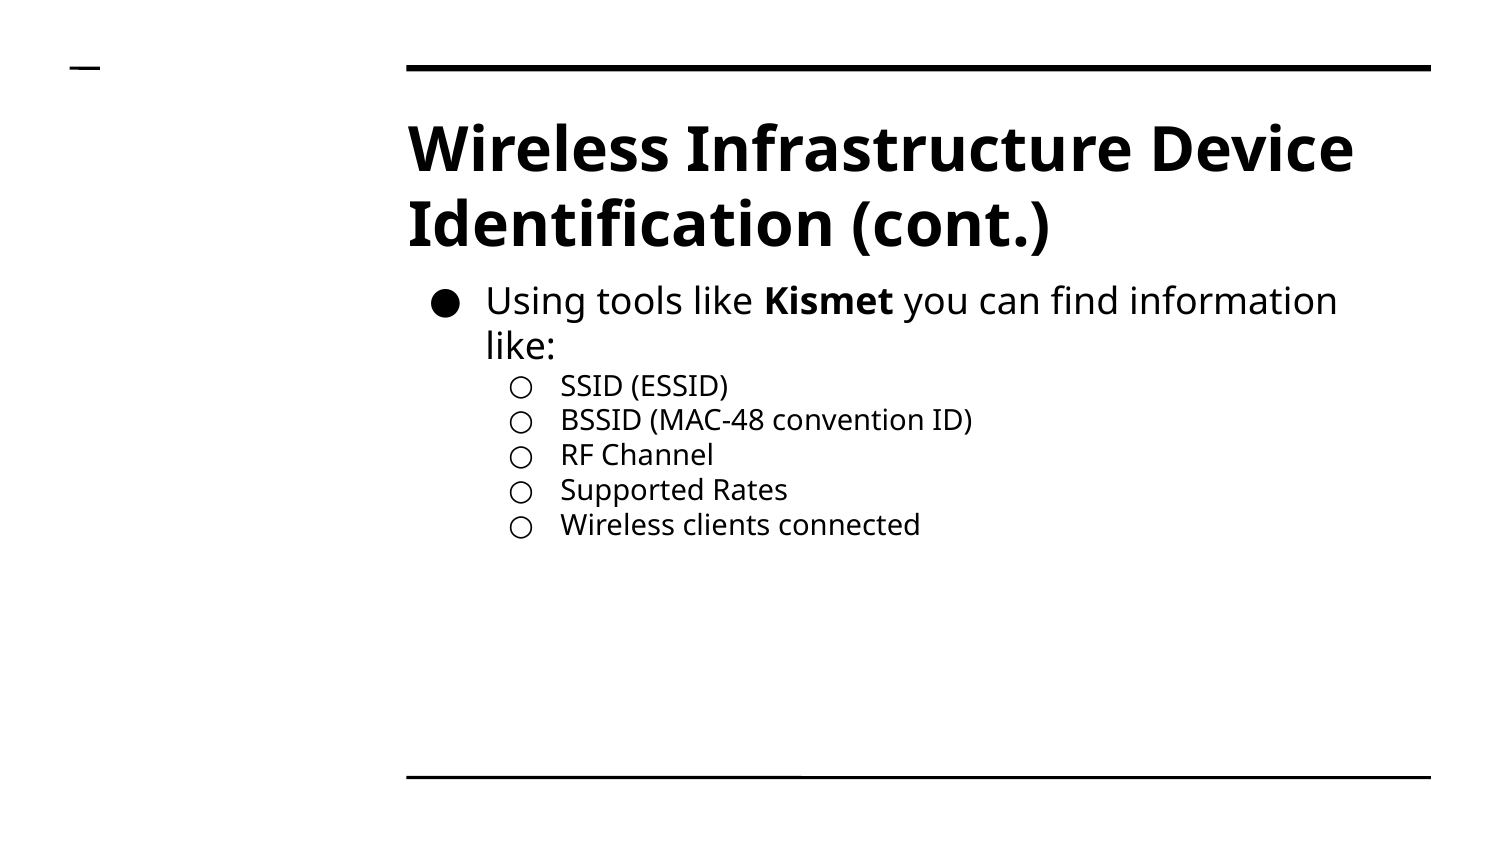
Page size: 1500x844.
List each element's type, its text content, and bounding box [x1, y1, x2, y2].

list Using tools like Kismet you can find information like: SSID (ESSID) BSSID (MAC-48 convention ID) RF Channel Supported Rates Wireless clients connected [395, 261, 1433, 755]
title Wireless Infrastructure Device Identification (cont.) [393, 94, 1431, 199]
